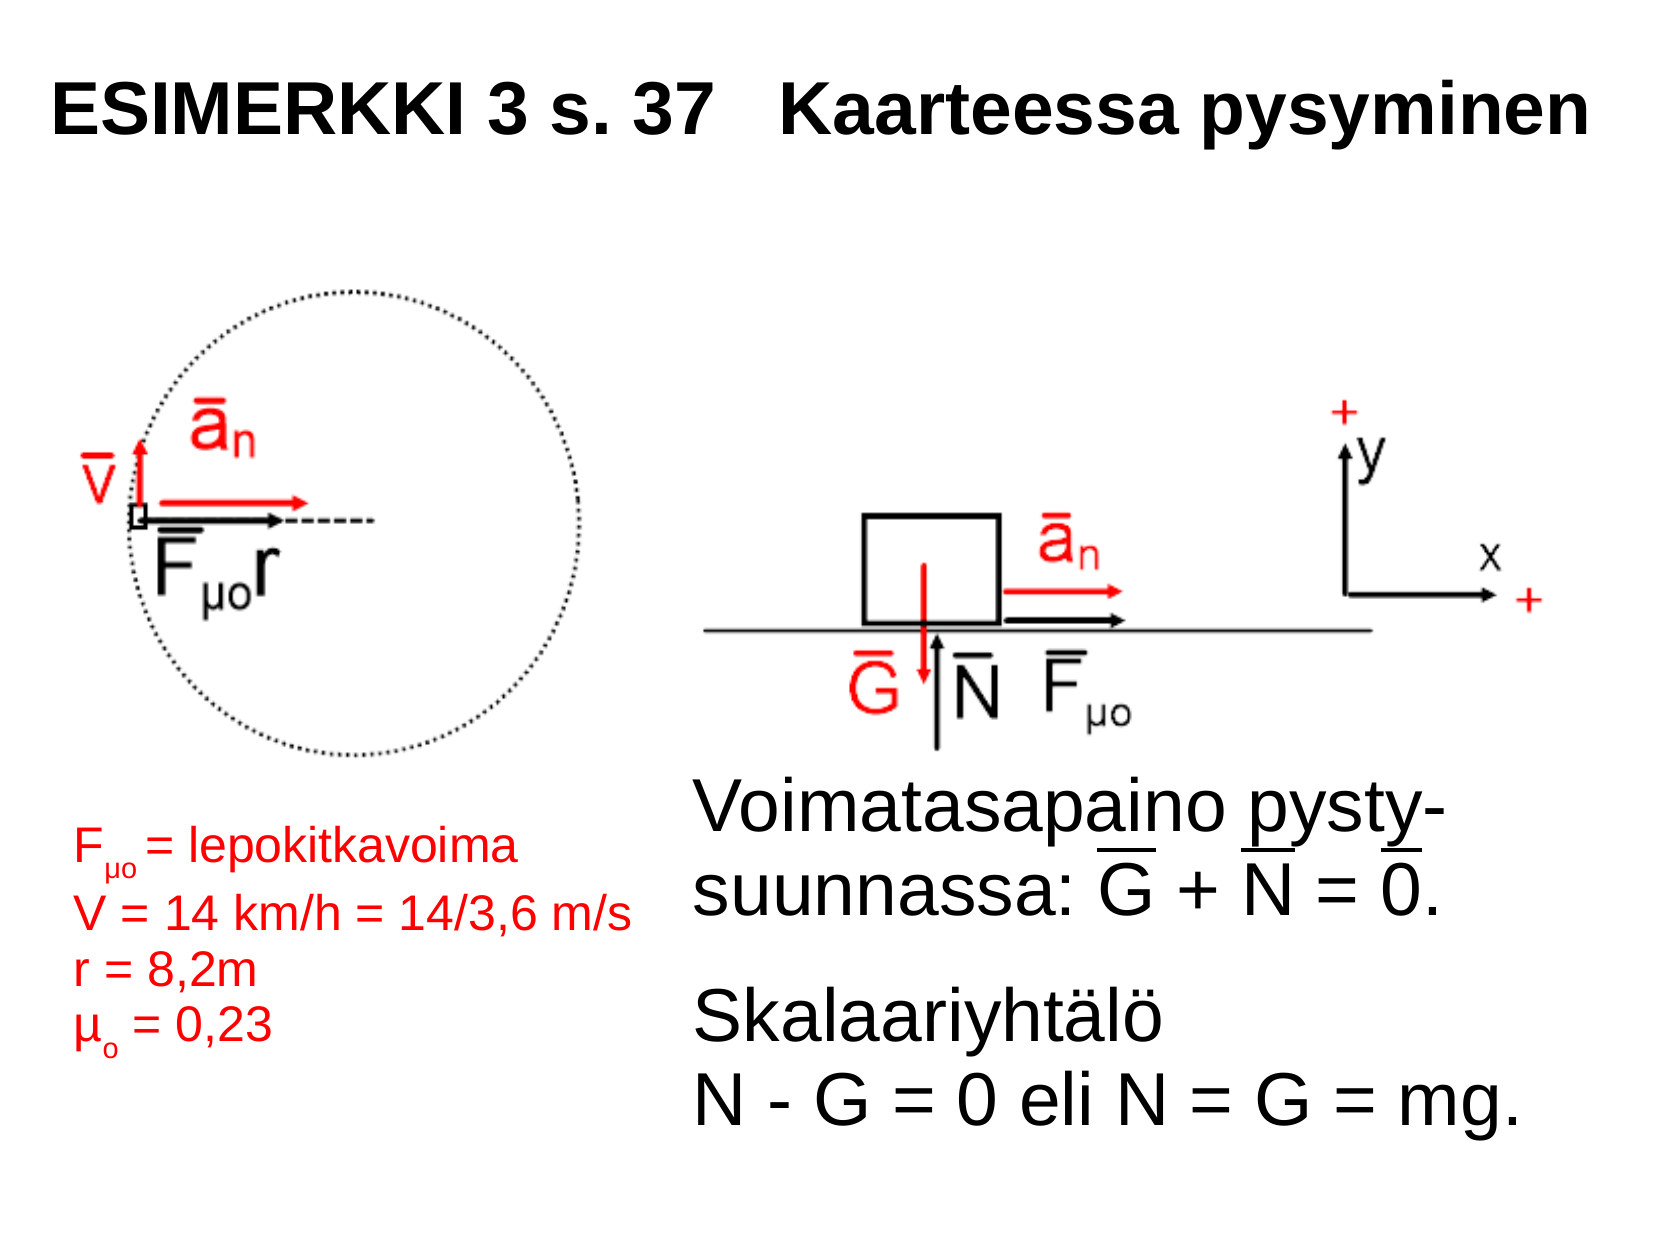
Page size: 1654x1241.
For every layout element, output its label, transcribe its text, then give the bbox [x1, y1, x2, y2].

text_box ESIMERKKI 3 s. 37 Kaarteessa pysyminen a) Voimakuvio: [35, 59, 1630, 326]
picture [45, 211, 1588, 818]
text_box Fμo = lepokitkavoima V = 14 km/h = 14/3,6 m/s r = 8,2m µo = 0,23 [59, 809, 678, 1072]
text_box Voimatasapaino pysty-suunnassa: G + N = 0. Skalaariyhtälö N - G = 0 eli N = G = mg. [678, 756, 1619, 1191]
